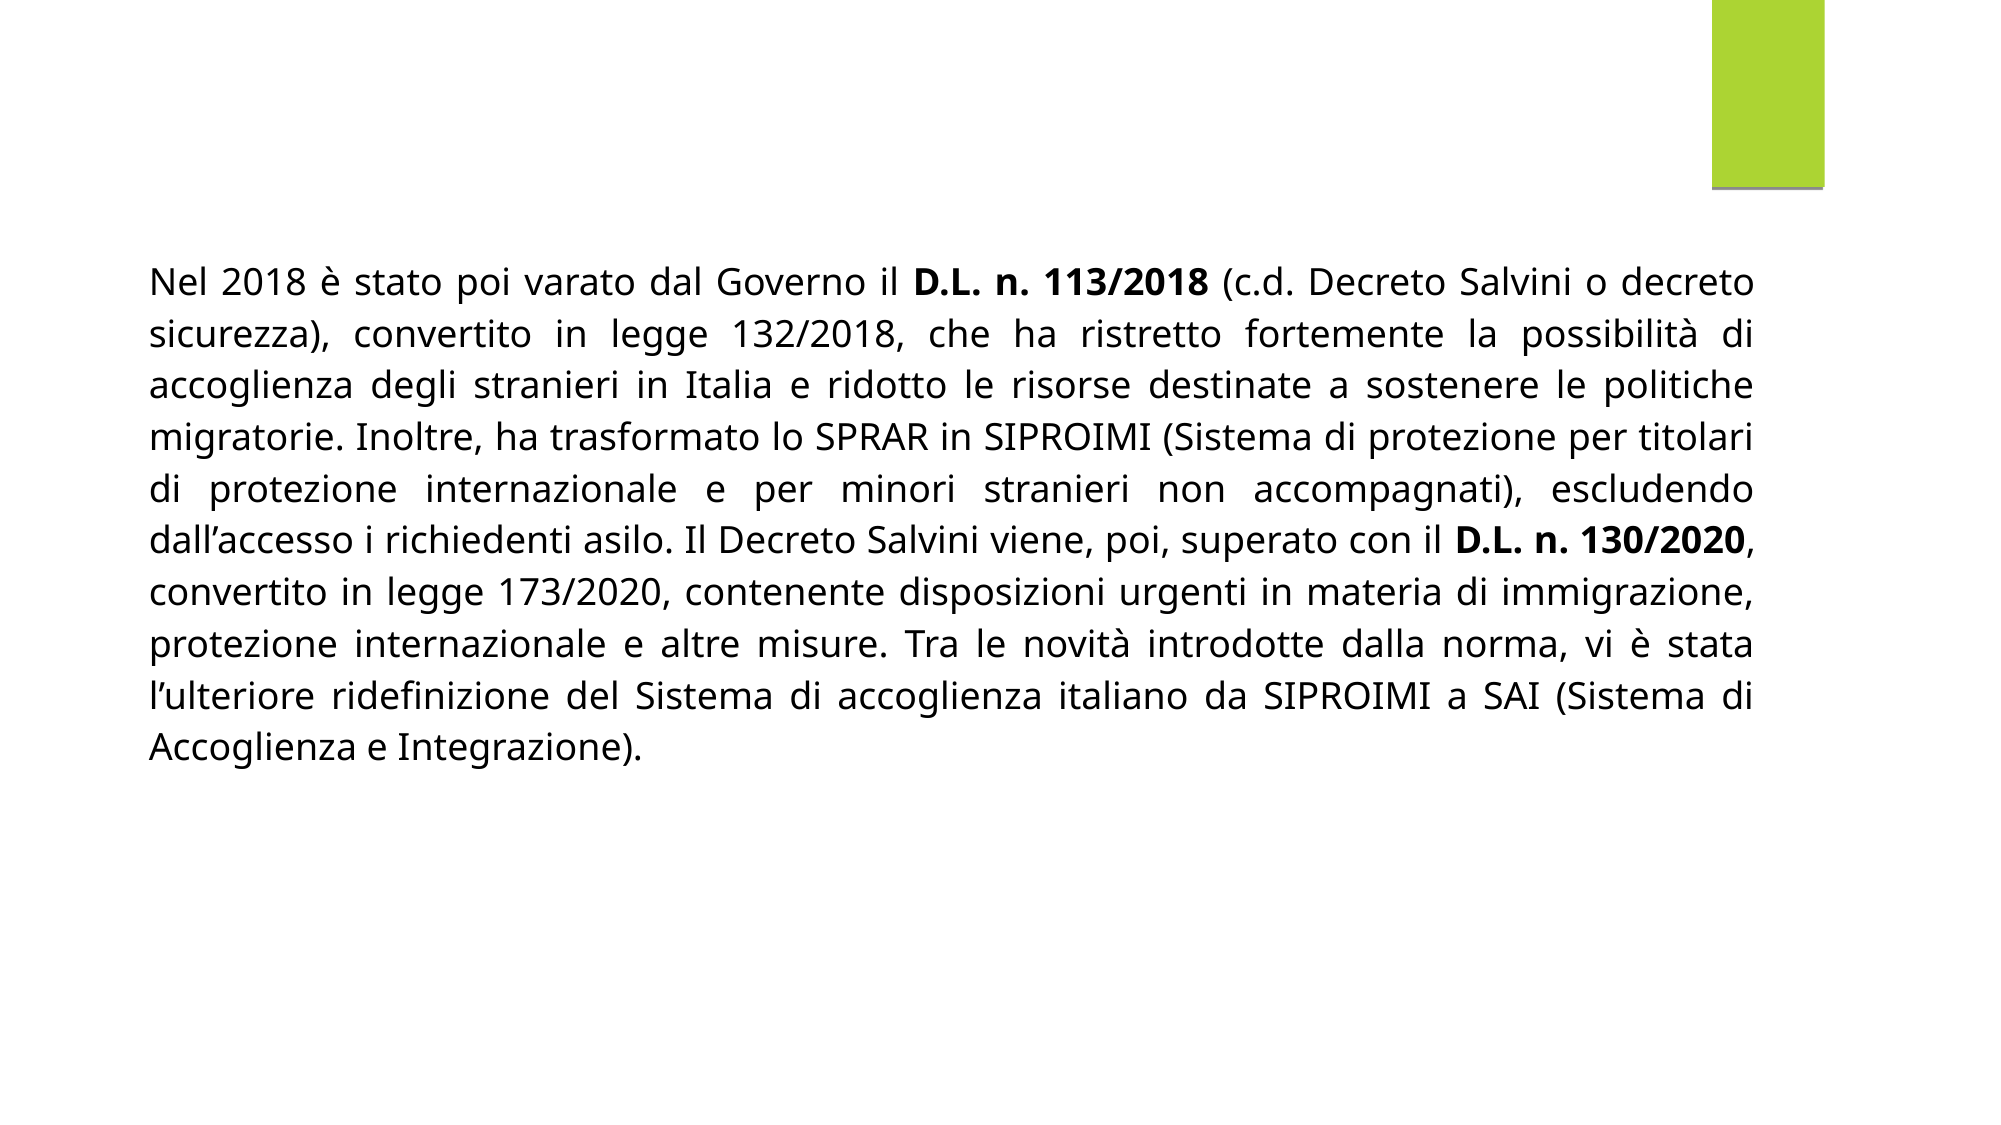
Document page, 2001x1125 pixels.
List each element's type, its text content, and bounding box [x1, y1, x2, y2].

text_box Nel 2018 è stato poi varato dal Governo il D.L. n. 113/2018 (c.d. Decreto Salvini o decreto sicurezza), convertito in legge 132/2018, che ha ristretto fortemente la possibilità di accoglienza degli stranieri in Italia e ridotto le risorse destinate a sostenere le politiche migratorie. Inoltre, ha trasformato lo SPRAR in SIPROIMI (Sistema di protezione per titolari di protezione internazionale e per minori stranieri non accompagnati), escludendo dall’accesso i richiedenti asilo. Il Decreto Salvini viene, poi, superato con il D.L. n. 130/2020, convertito in legge 173/2020, contenente disposizioni urgenti in materia di immigrazione, protezione internazionale e altre misure. Tra le novità introdotte dalla norma, vi è stata l’ulteriore ridefinizione del Sistema di accoglienza italiano da SIPROIMI a SAI (Sistema di Accoglienza e Integrazione). [133, 243, 1789, 777]
